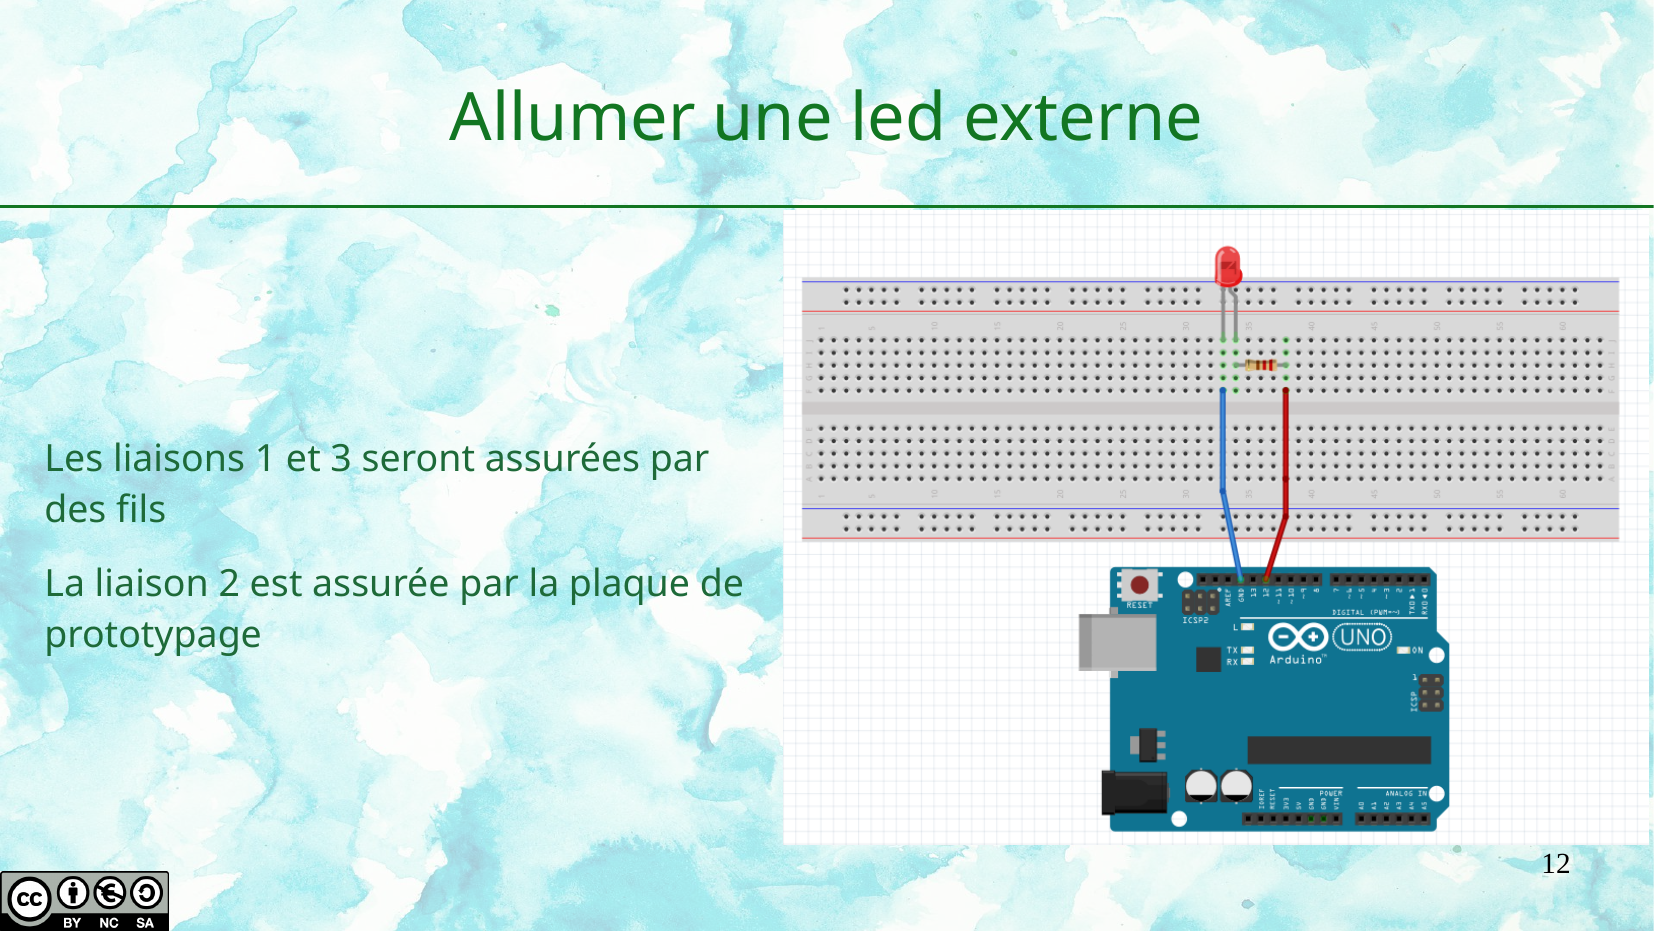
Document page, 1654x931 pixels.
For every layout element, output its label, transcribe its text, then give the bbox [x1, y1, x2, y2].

text_box Les liaisons 1 et 3 seront assurées par des fils La liaison 2 est assurée par la plaque de prototypage [29, 424, 768, 667]
title Allumer une led externe [82, 37, 1571, 193]
picture [783, 210, 1649, 845]
picture [0, 871, 169, 931]
